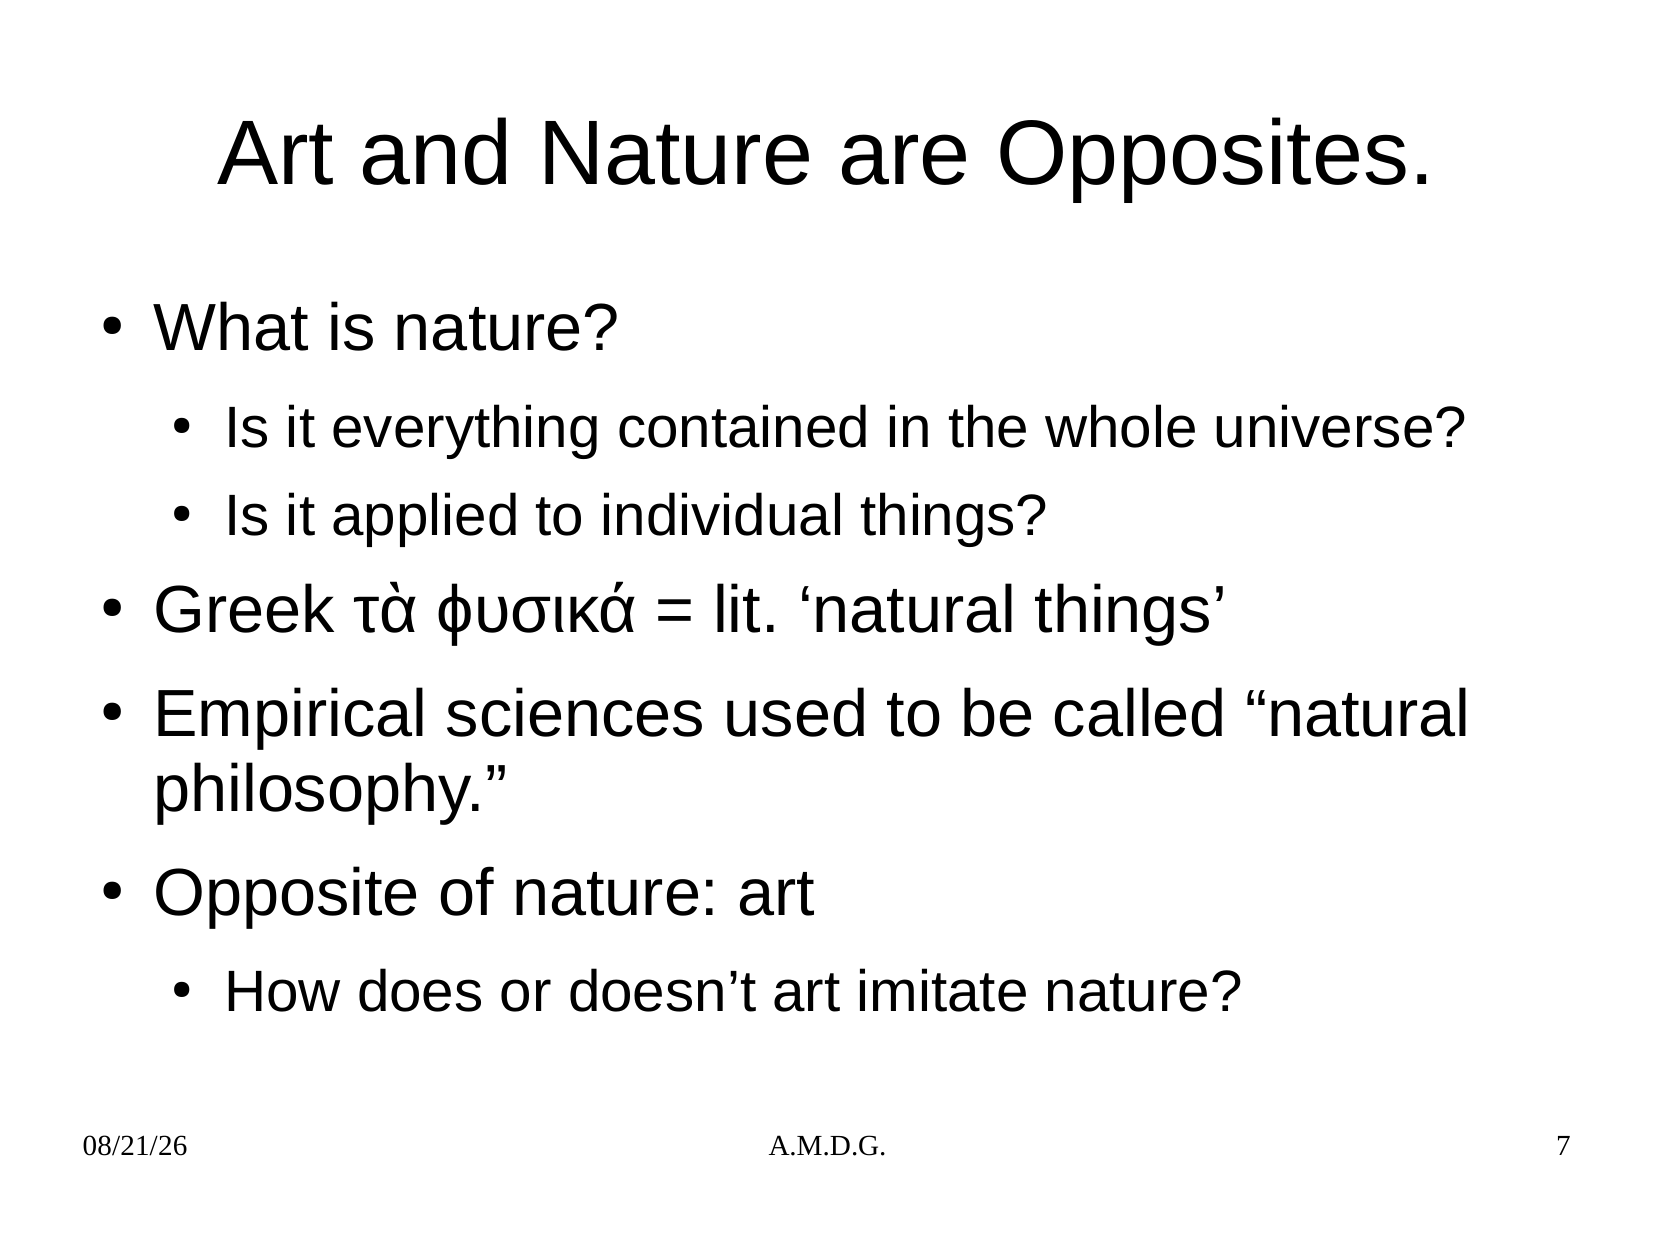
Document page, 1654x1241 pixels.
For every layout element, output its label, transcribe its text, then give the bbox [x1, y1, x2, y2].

list What is nature? Is it everything contained in the whole universe? Is it applied to individual things? Greek τὰ ϕυσικά = lit. ‘natural things’ Empirical sciences used to be called “natural philosophy.” Opposite of nature: art How does or doesn’t art imitate nature? [82, 290, 1571, 1109]
title Art and Nature are Opposites. [82, 49, 1571, 257]
